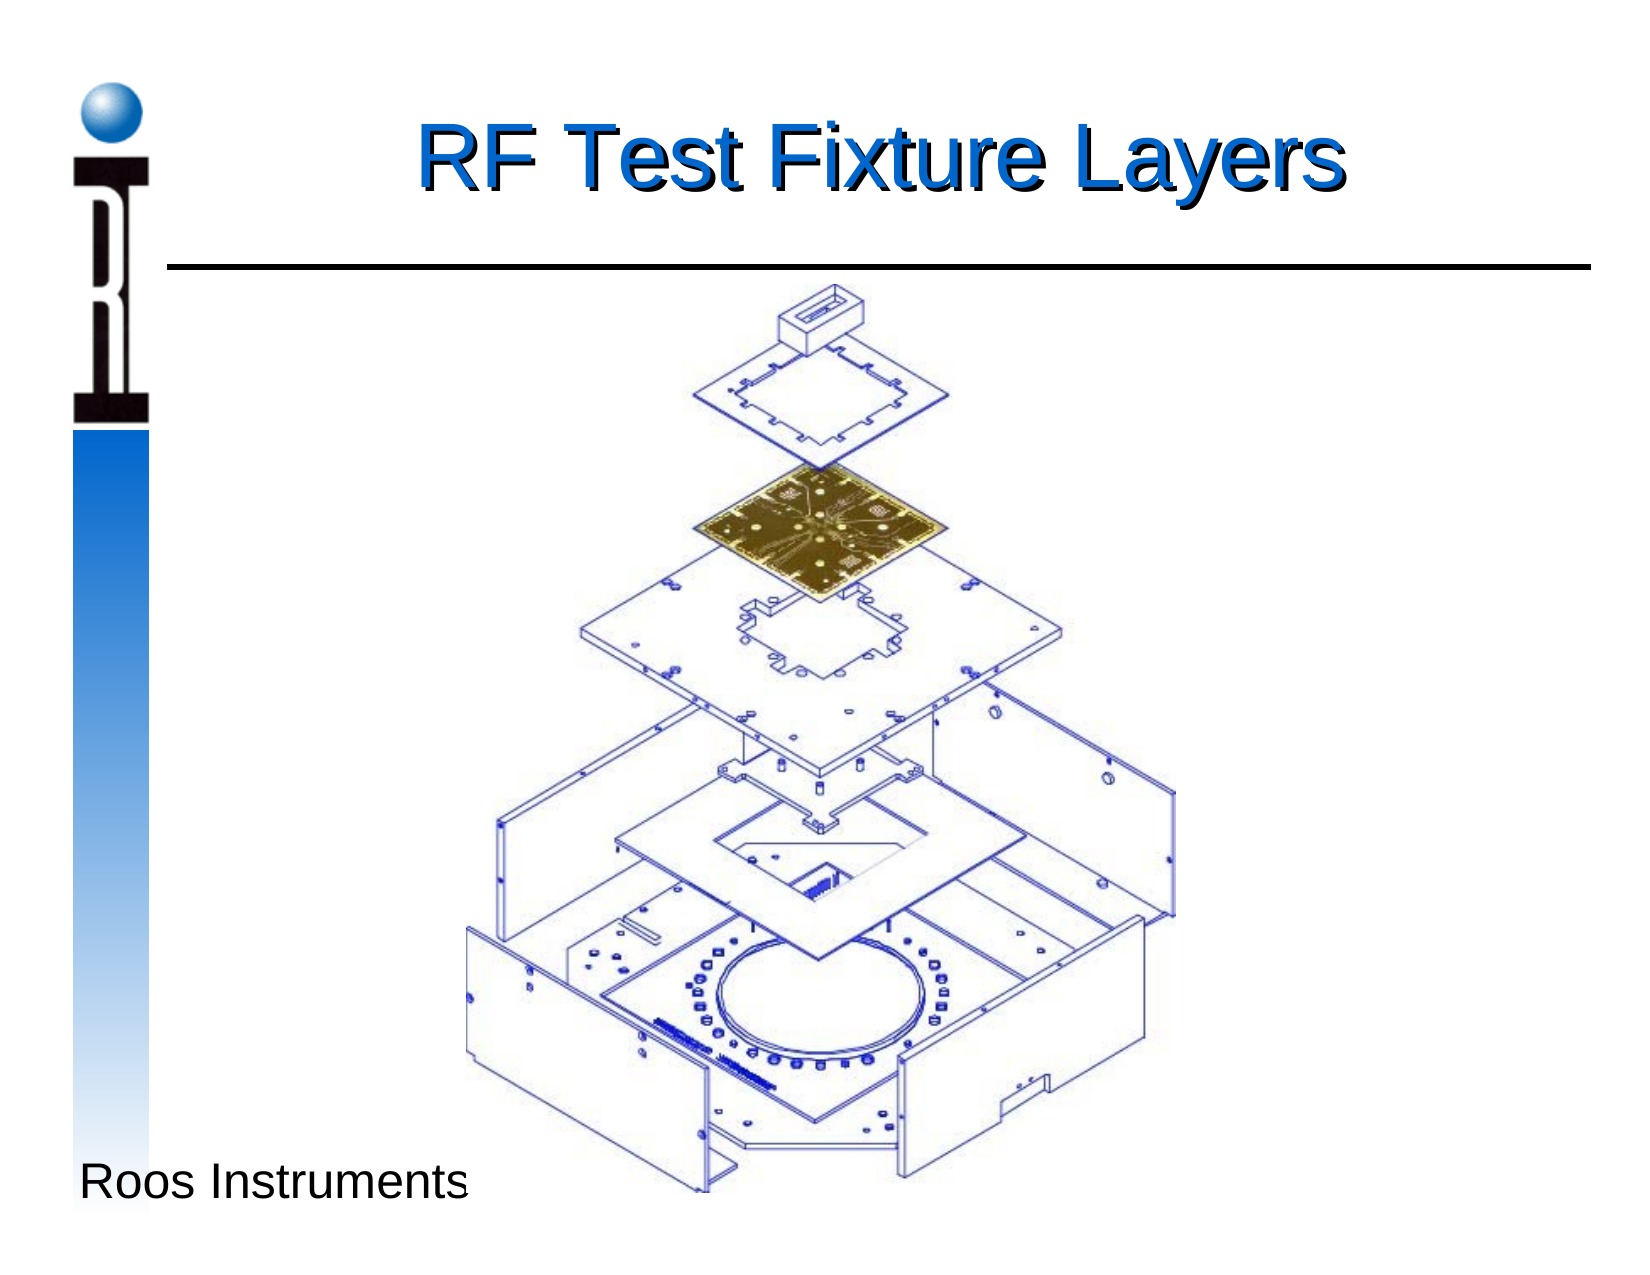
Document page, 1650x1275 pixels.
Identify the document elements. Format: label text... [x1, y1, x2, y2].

picture [466, 284, 1176, 1193]
title RF Test Fixture Layers [171, 59, 1591, 253]
picture [69, 78, 154, 430]
